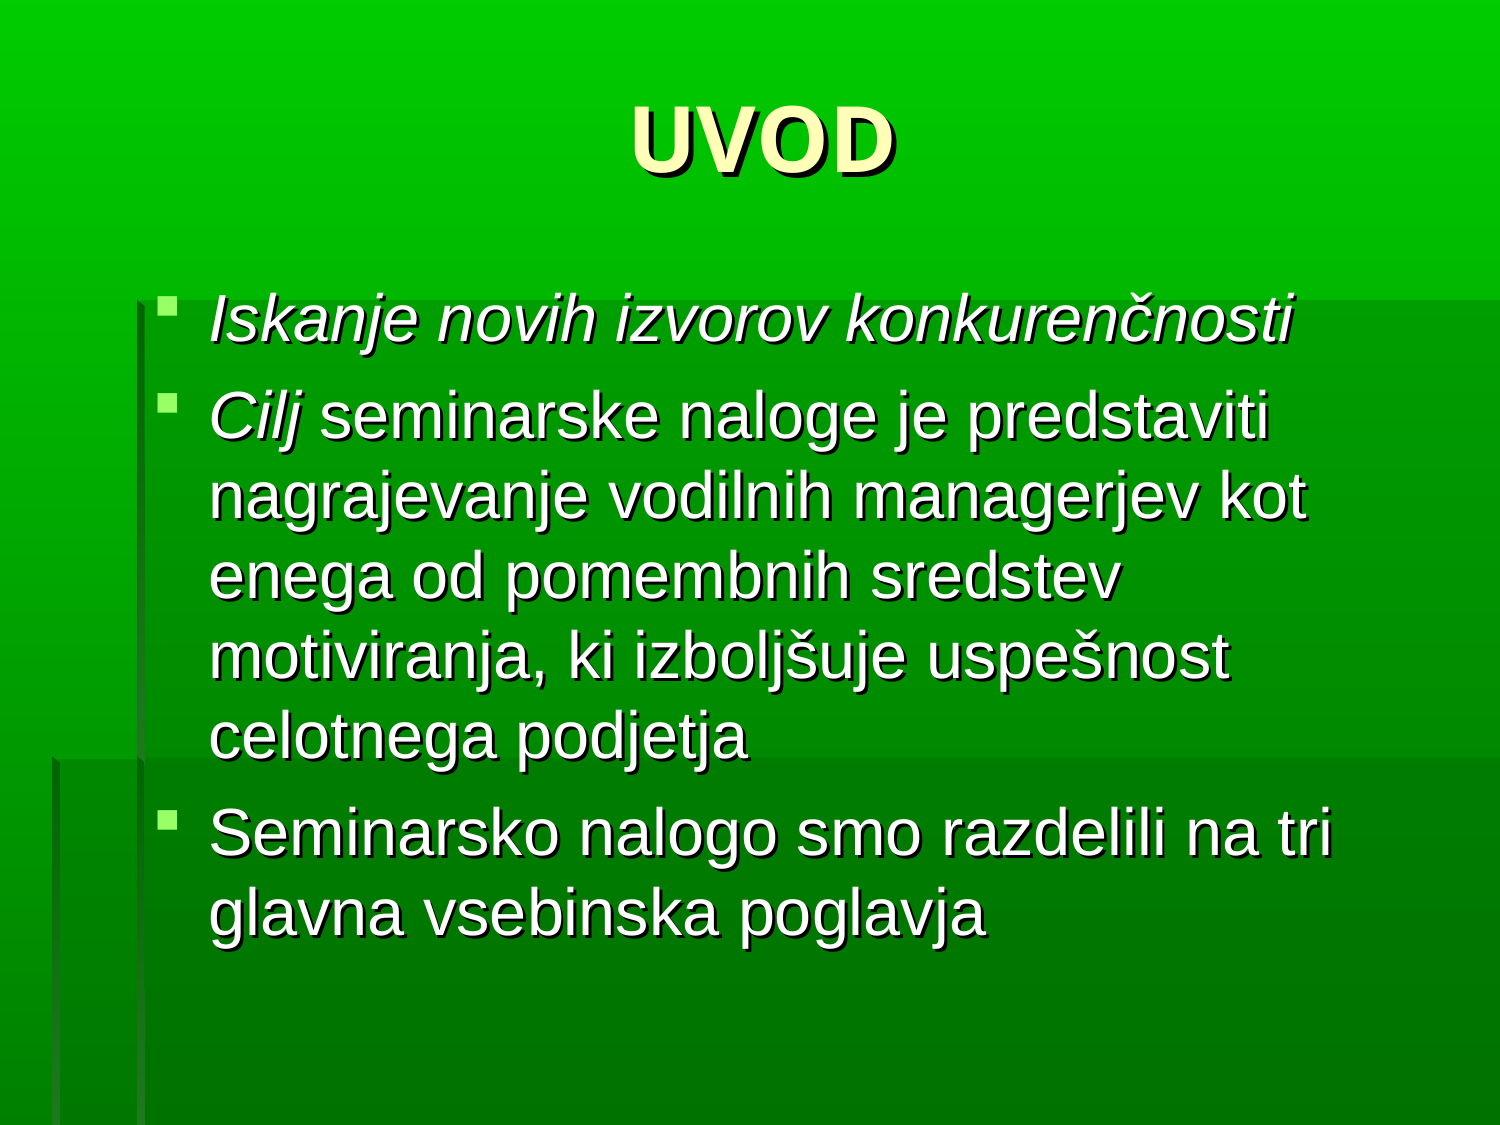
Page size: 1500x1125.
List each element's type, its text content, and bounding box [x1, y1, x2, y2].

title UVOD [75, 40, 1451, 232]
list Iskanje novih izvorov konkurenčnosti Cilj seminarske naloge je predstaviti nagrajevanje vodilnih managerjev kot enega od pomembnih sredstev motiviranja, ki izboljšuje uspešnost celotnega podjetja Seminarsko nalogo smo razdelili na tri glavna vsebinska poglavja [137, 267, 1451, 1000]
